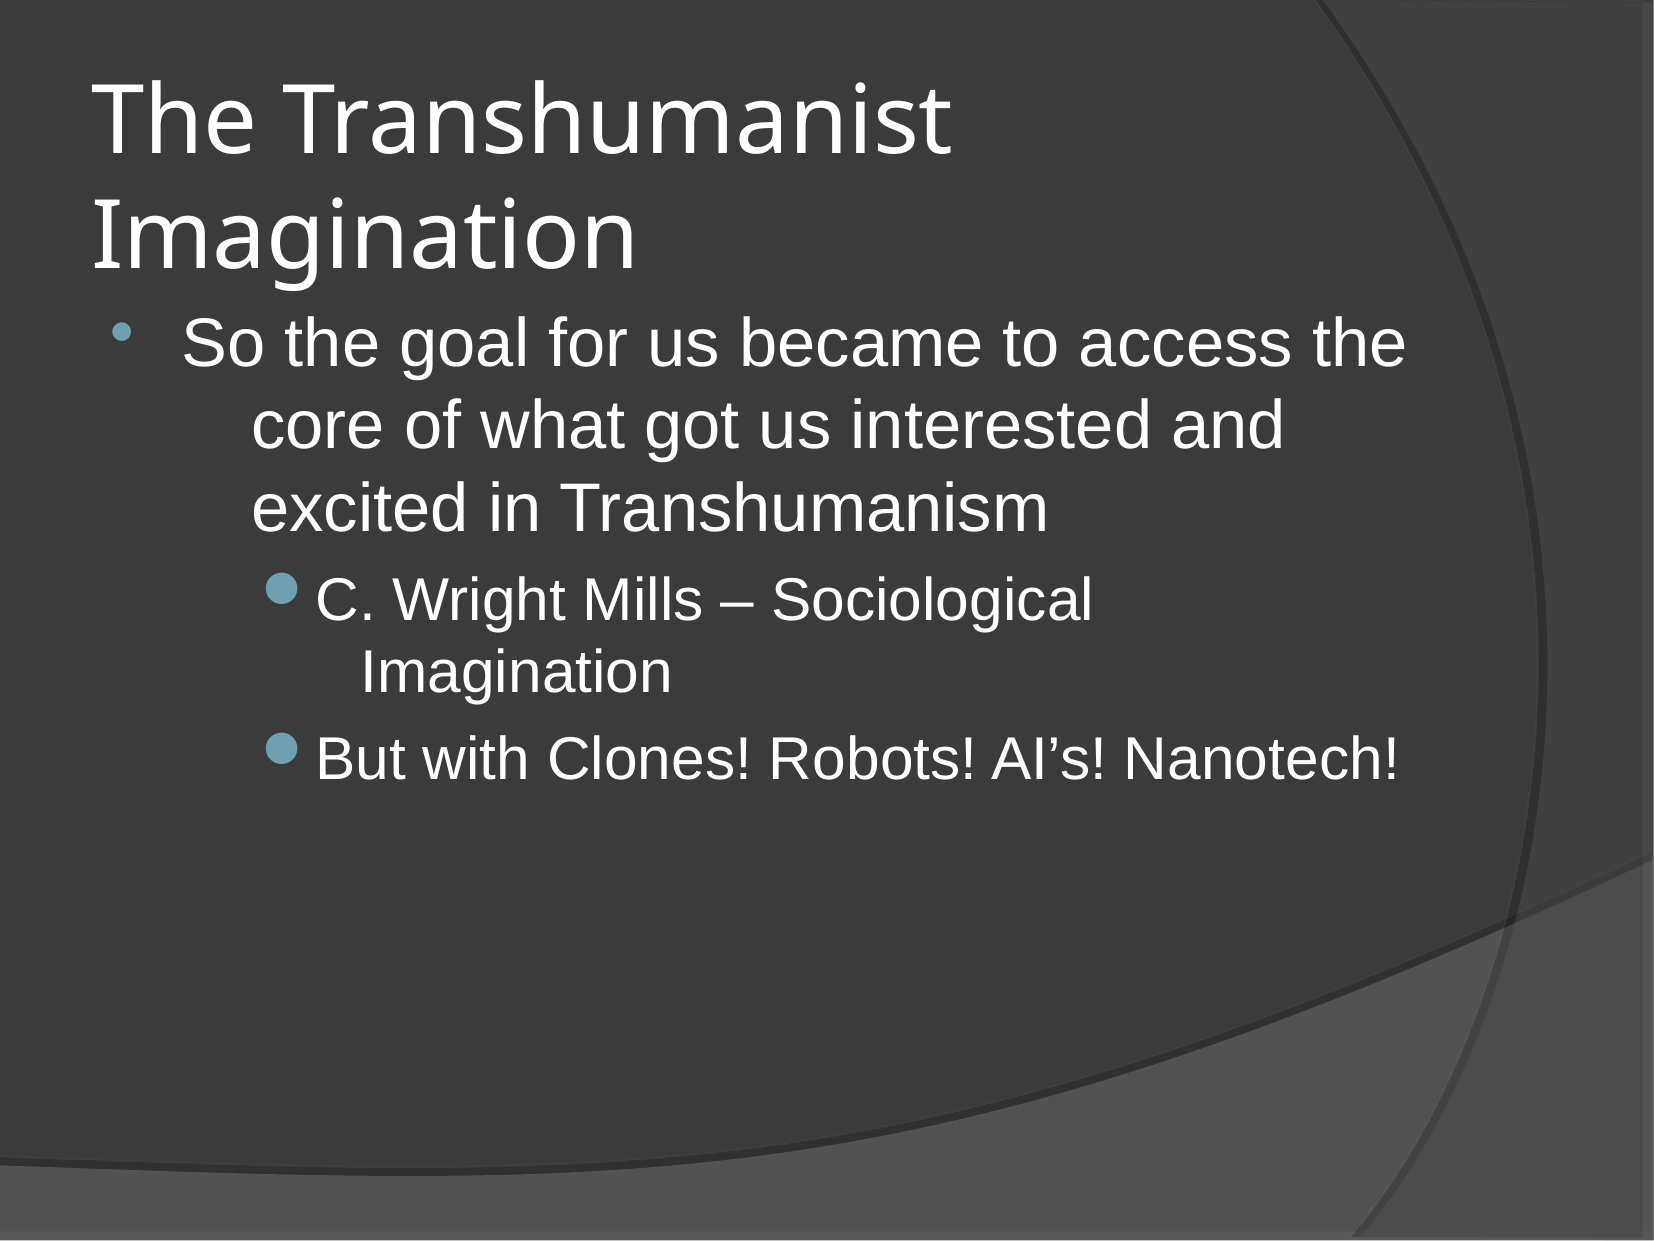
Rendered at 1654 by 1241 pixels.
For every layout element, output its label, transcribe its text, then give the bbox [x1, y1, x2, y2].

title The Transhumanist Imagination [82, 49, 1434, 257]
list So the goal for us became to access the core of what got us interested and excited in Transhumanism C. Wright Mills – Sociological Imagination But with Clones! Robots! AI’s! Nanotech! [82, 289, 1434, 1108]
